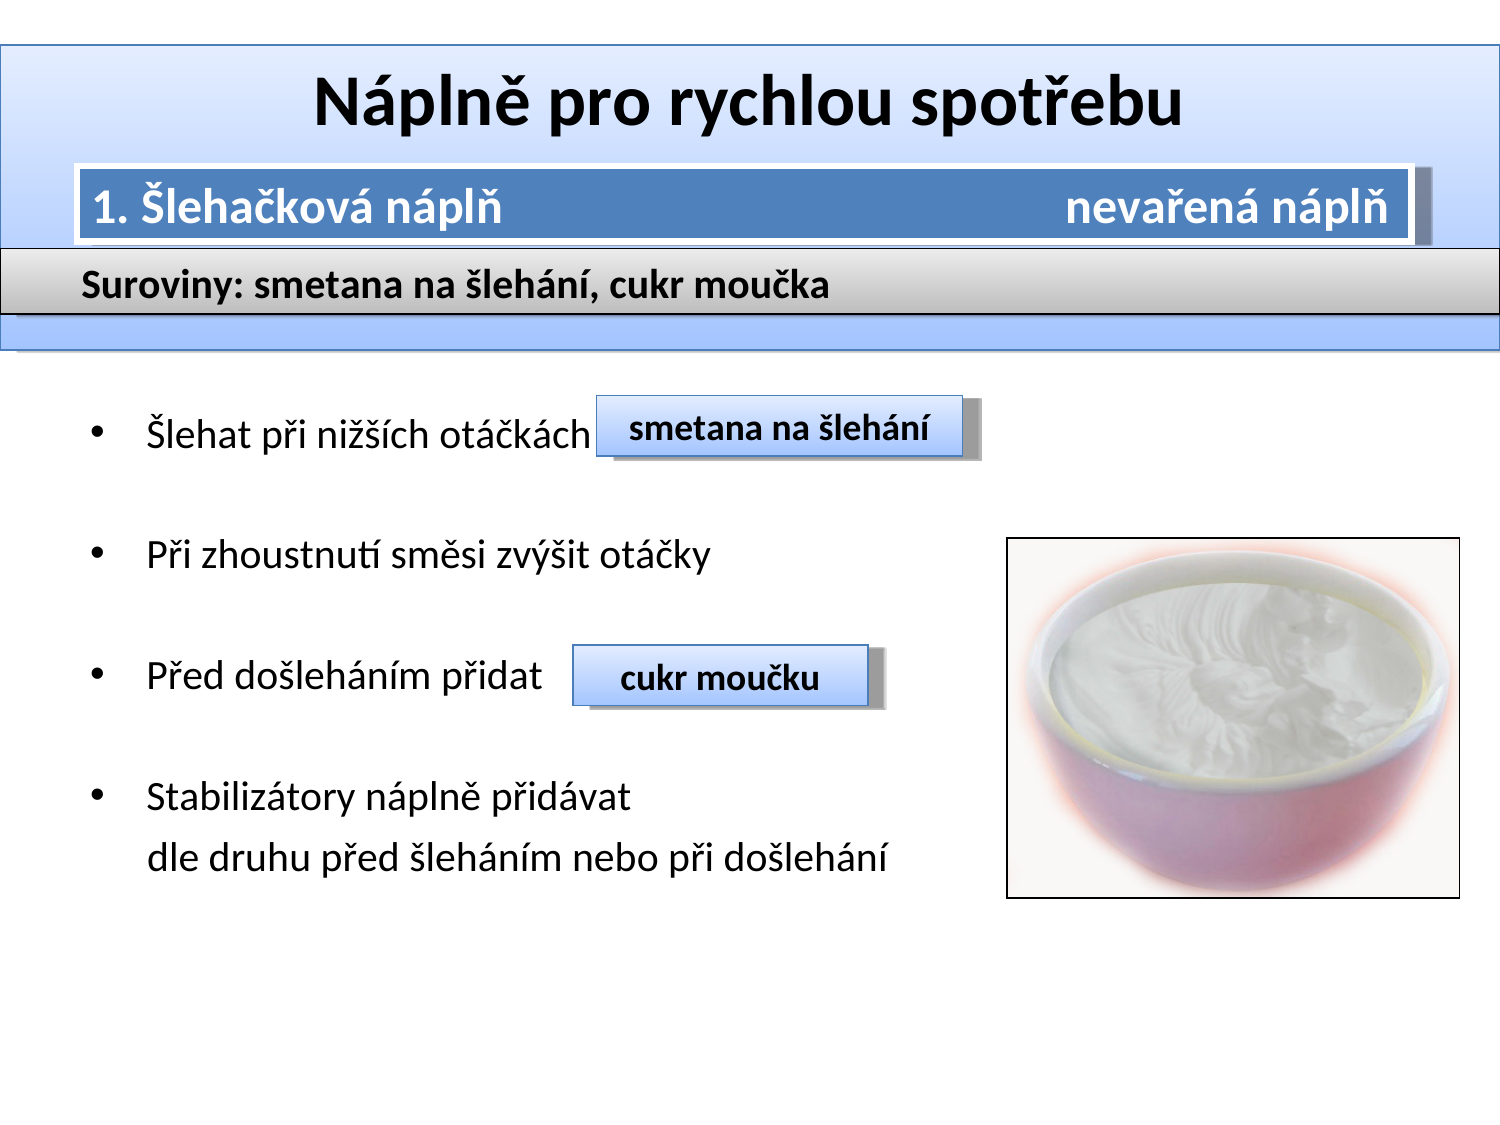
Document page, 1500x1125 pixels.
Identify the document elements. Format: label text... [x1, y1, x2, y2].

text_box smetana na šlehání [596, 395, 963, 456]
text_box 1. Šlehačková náplň nevařená náplň [76, 166, 1412, 242]
text_box cukr moučku [572, 645, 869, 706]
text_box Náplně pro rychlou spotřebu [0, 45, 1500, 248]
text_box Náplně pro rychlou spotřebu [0, 315, 1500, 351]
list Šlehat při nižších otáčkách Při zhoustnutí směsi zvýšit otáčky Před došleháním přidat Stabilizátory náplně přidávat dle druhu před šleháním nebo při došlehání [75, 398, 1426, 1125]
text_box Suroviny: smetana na šlehání, cukr moučka [0, 248, 1500, 315]
picture [1007, 538, 1459, 898]
